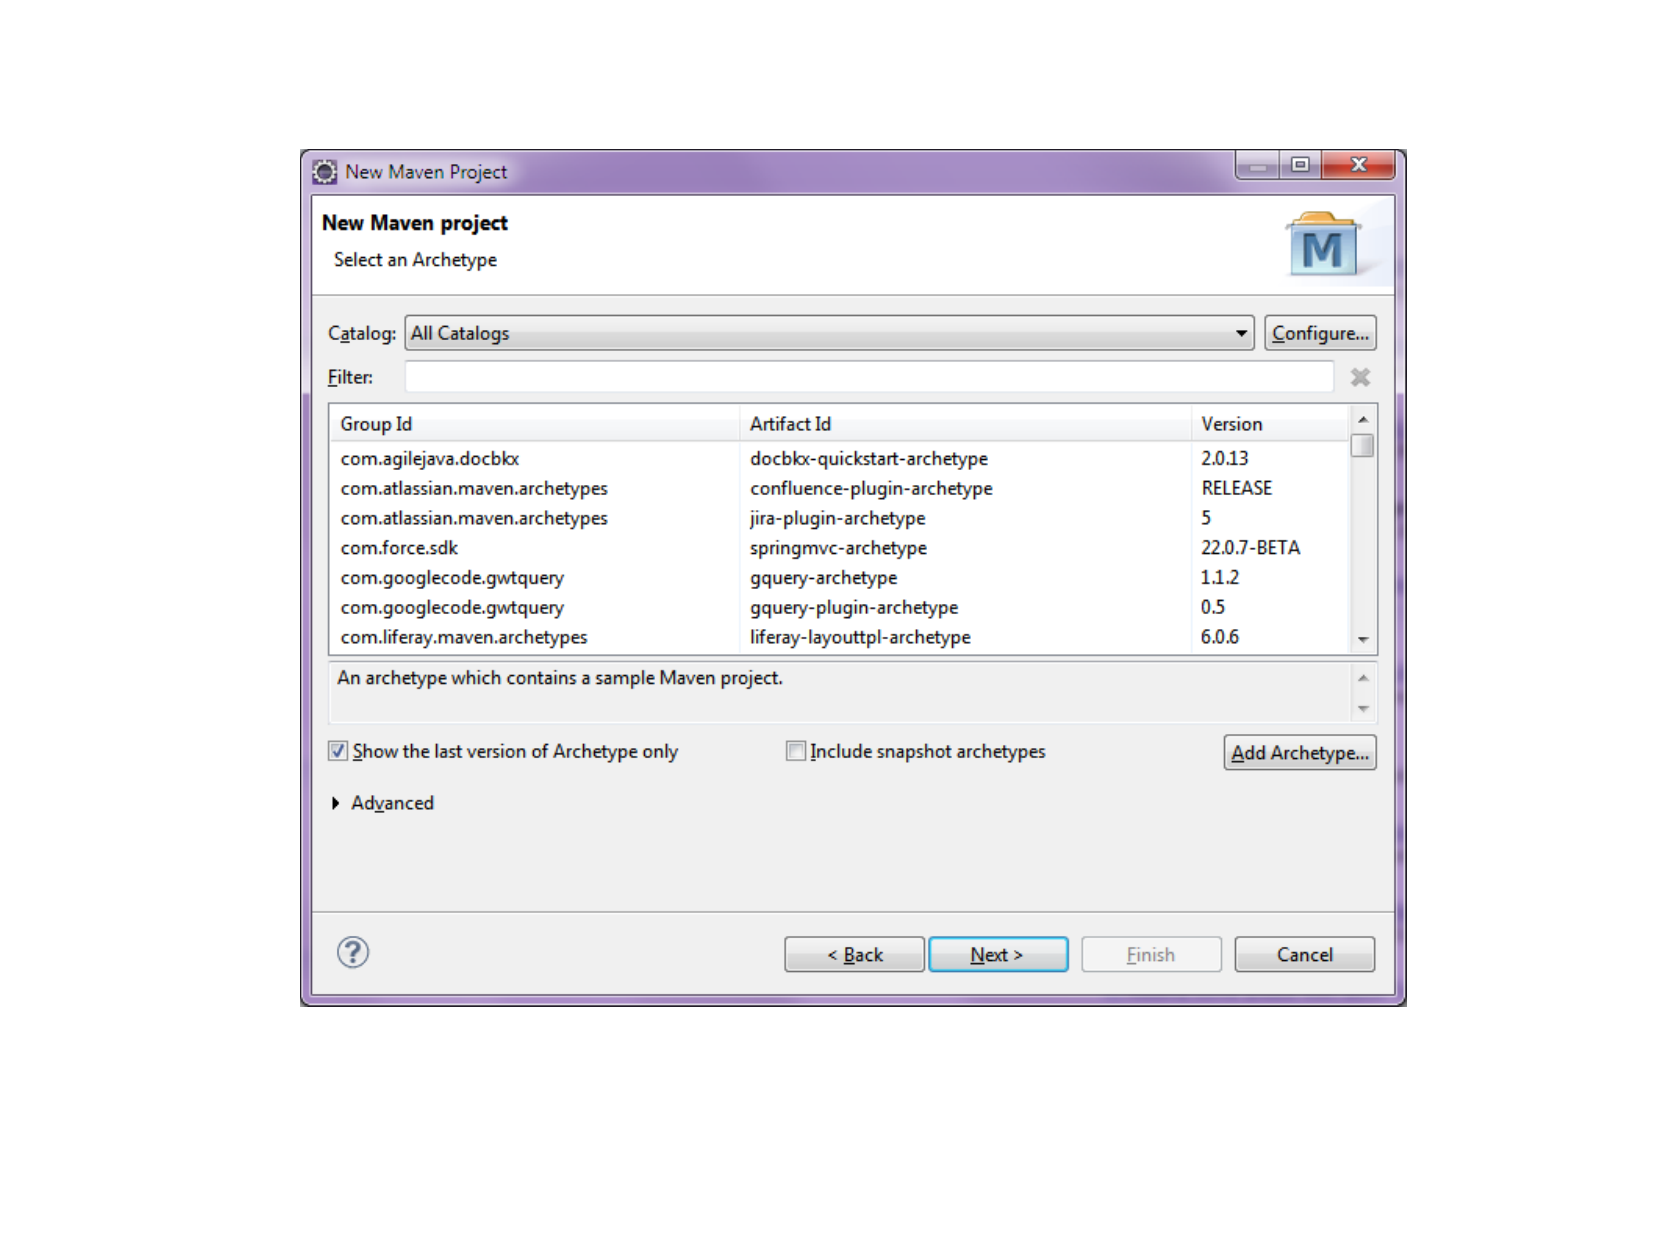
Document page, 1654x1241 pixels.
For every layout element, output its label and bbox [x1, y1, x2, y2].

picture [300, 149, 1407, 1007]
